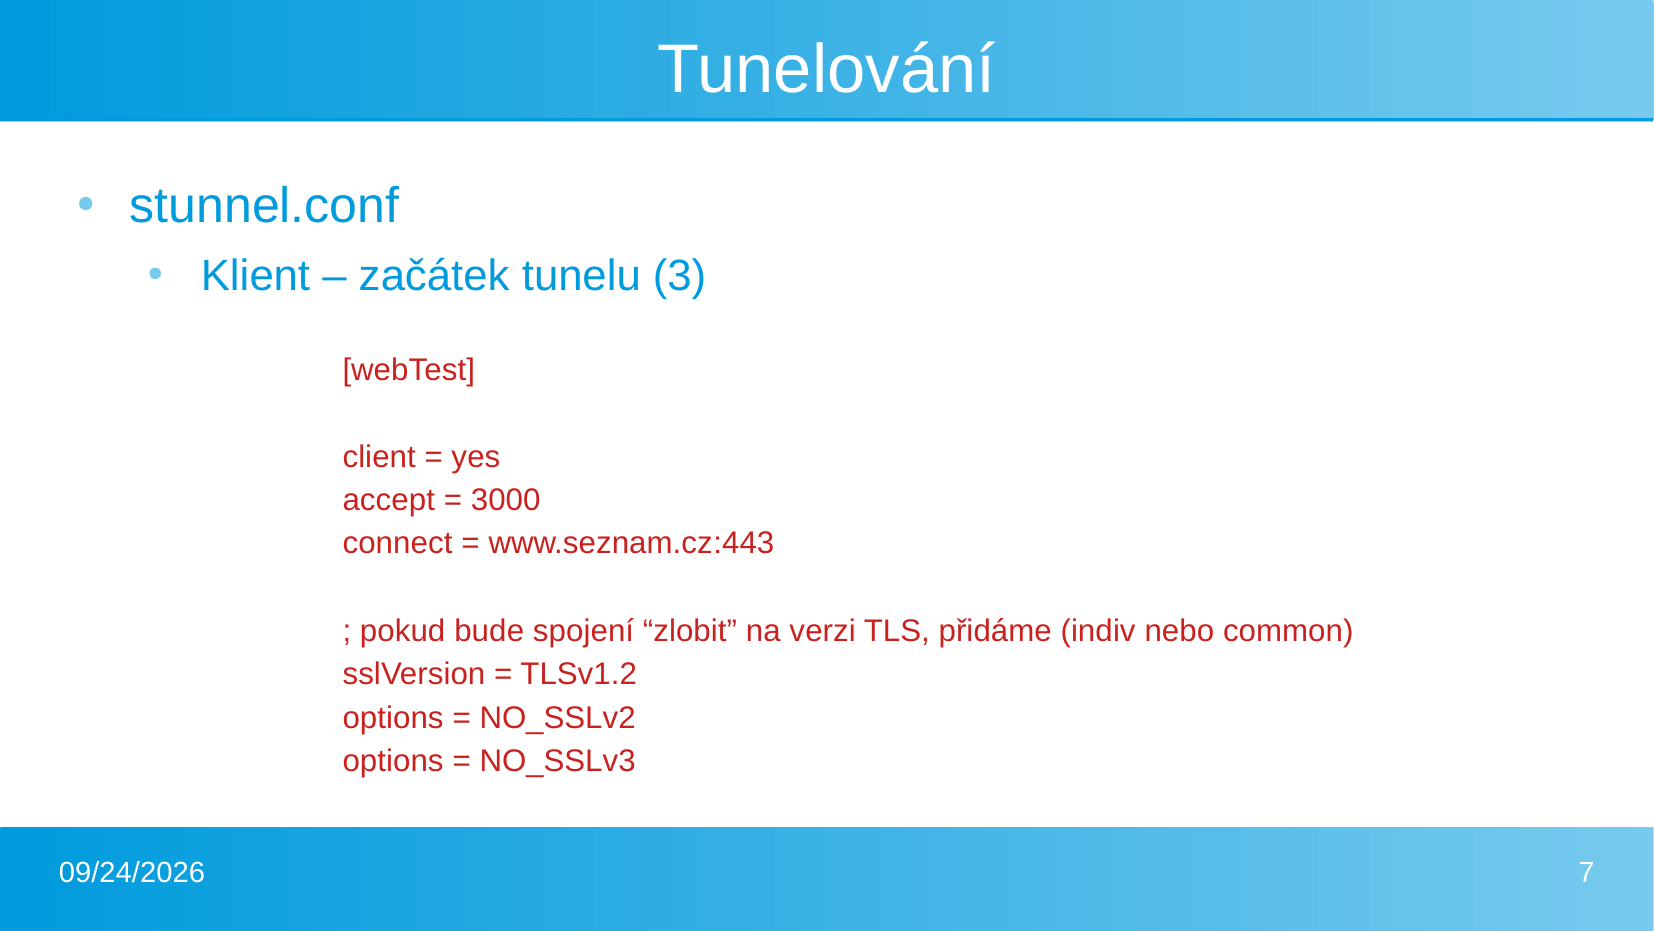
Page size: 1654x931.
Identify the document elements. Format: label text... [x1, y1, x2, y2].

title Tunelování [59, 29, 1595, 108]
list stunnel.conf Klient – začátek tunelu (3) [webTest] client = yes accept = 3000 connect = www.seznam.cz:443 ; pokud bude spojení “zlobit” na verzi TLS, přidáme (indiv nebo common) sslVersion = TLSv1.2 options = NO_SSLv2 options = NO_SSLv3 [59, 177, 1595, 768]
